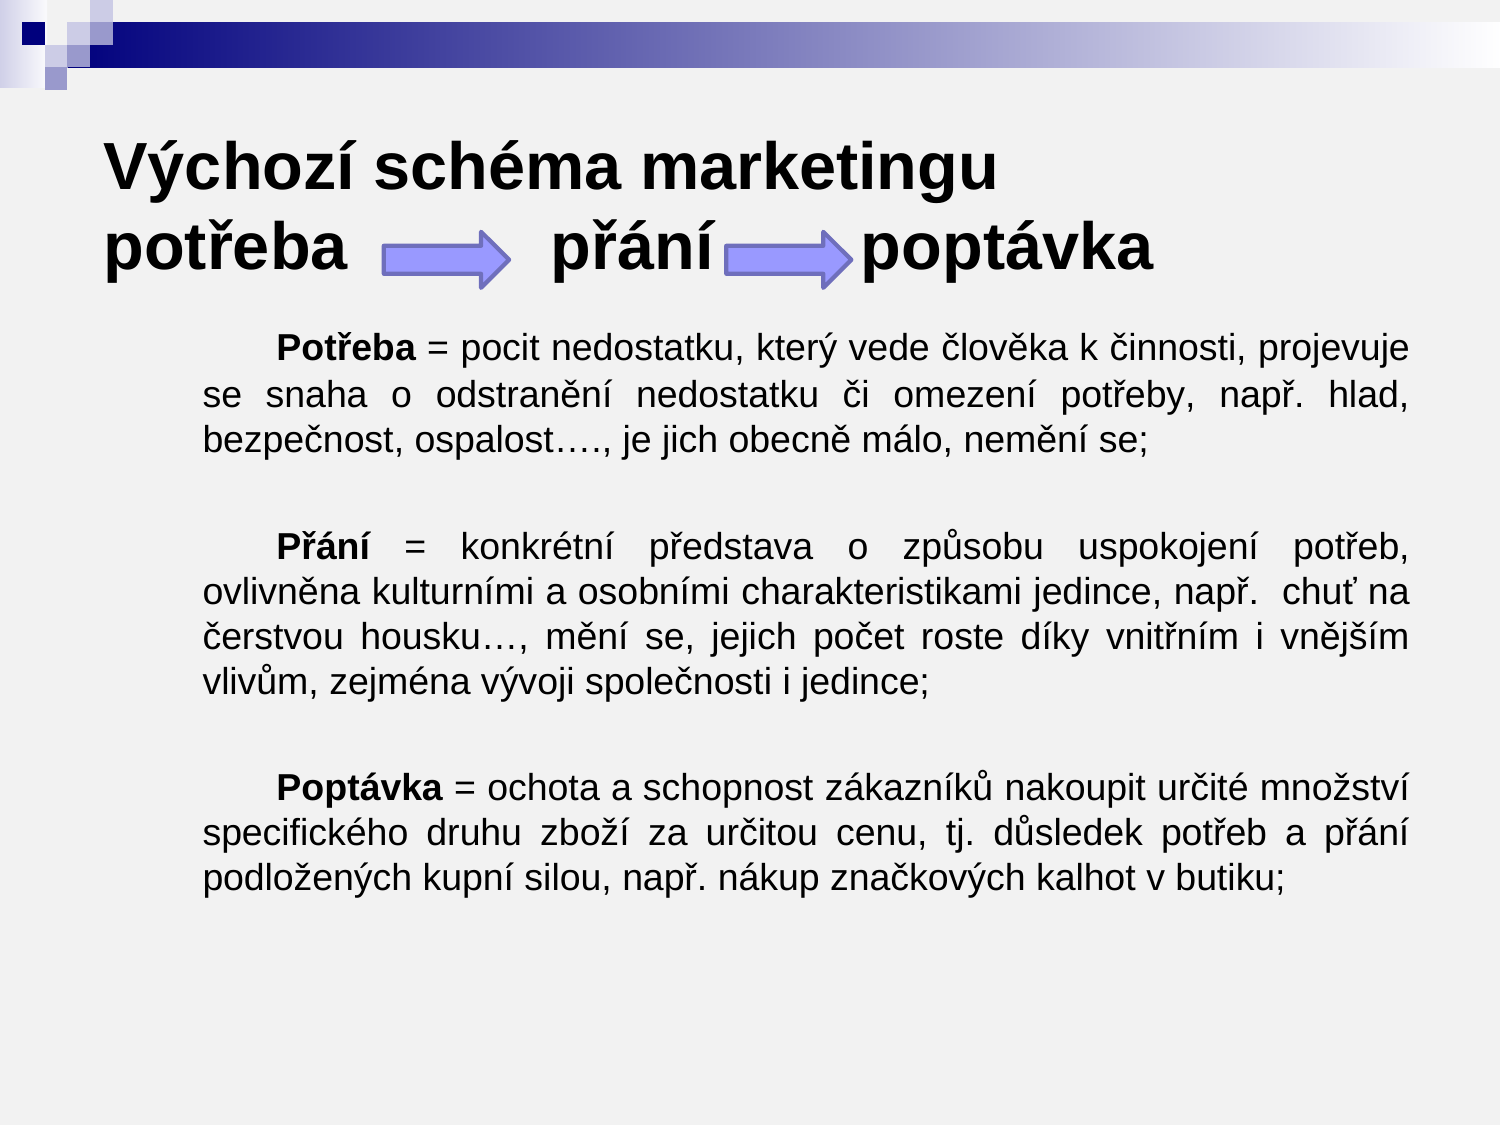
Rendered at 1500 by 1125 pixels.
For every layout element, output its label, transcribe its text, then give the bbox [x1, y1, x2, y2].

title Výchozí schéma marketingu potřeba přání poptávka [88, 90, 1439, 316]
text_box [726, 231, 852, 288]
text_box [383, 231, 510, 288]
list Potřeba = pocit nedostatku, který vede člověka k činnosti, projevuje se snaha o odstranění nedostatku či omezení potřeby, např. hlad, bezpečnost, ospalost…., je jich obecně málo, nemění se; Přání = konkrétní představa o způsobu uspokojení potřeb, ovlivněna kulturními a osobními charakteristikami jedince, např. chuť na čerstvou housku…, mění se, jejich počet roste díky vnitřním i vnějším vlivům, zejména vývoji společnosti i jedince; Poptávka = ochota a schopnost zákazníků nakoupit určité množství specifického druhu zboží za určitou cenu, tj. důsledek potřeb a přání podložených kupní silou, např. nákup značkových kalhot v butiku; [75, 302, 1426, 1071]
